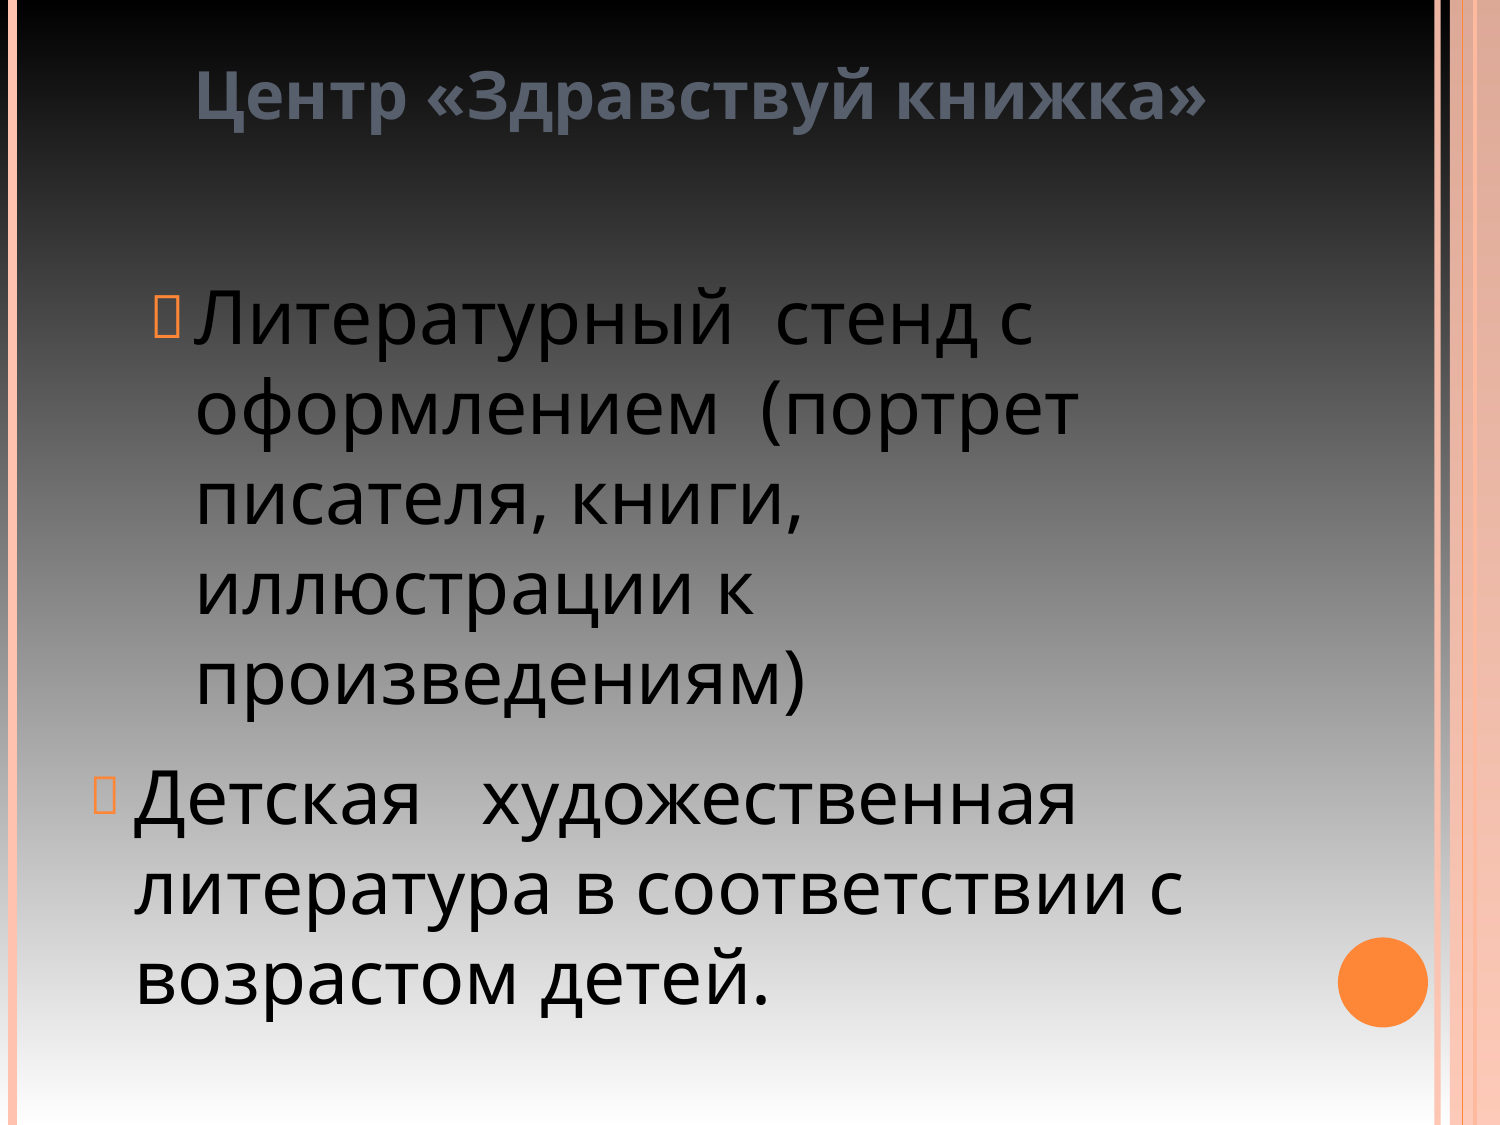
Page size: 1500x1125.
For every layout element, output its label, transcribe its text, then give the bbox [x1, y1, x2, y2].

list Литературный стенд с оформлением (портрет писателя, книги, иллюстрации к произведениям) Детская художественная литература в соответствии с возрастом детей. [75, 262, 1300, 1062]
title Центр «Здравствуй книжка» [75, 45, 1300, 188]
